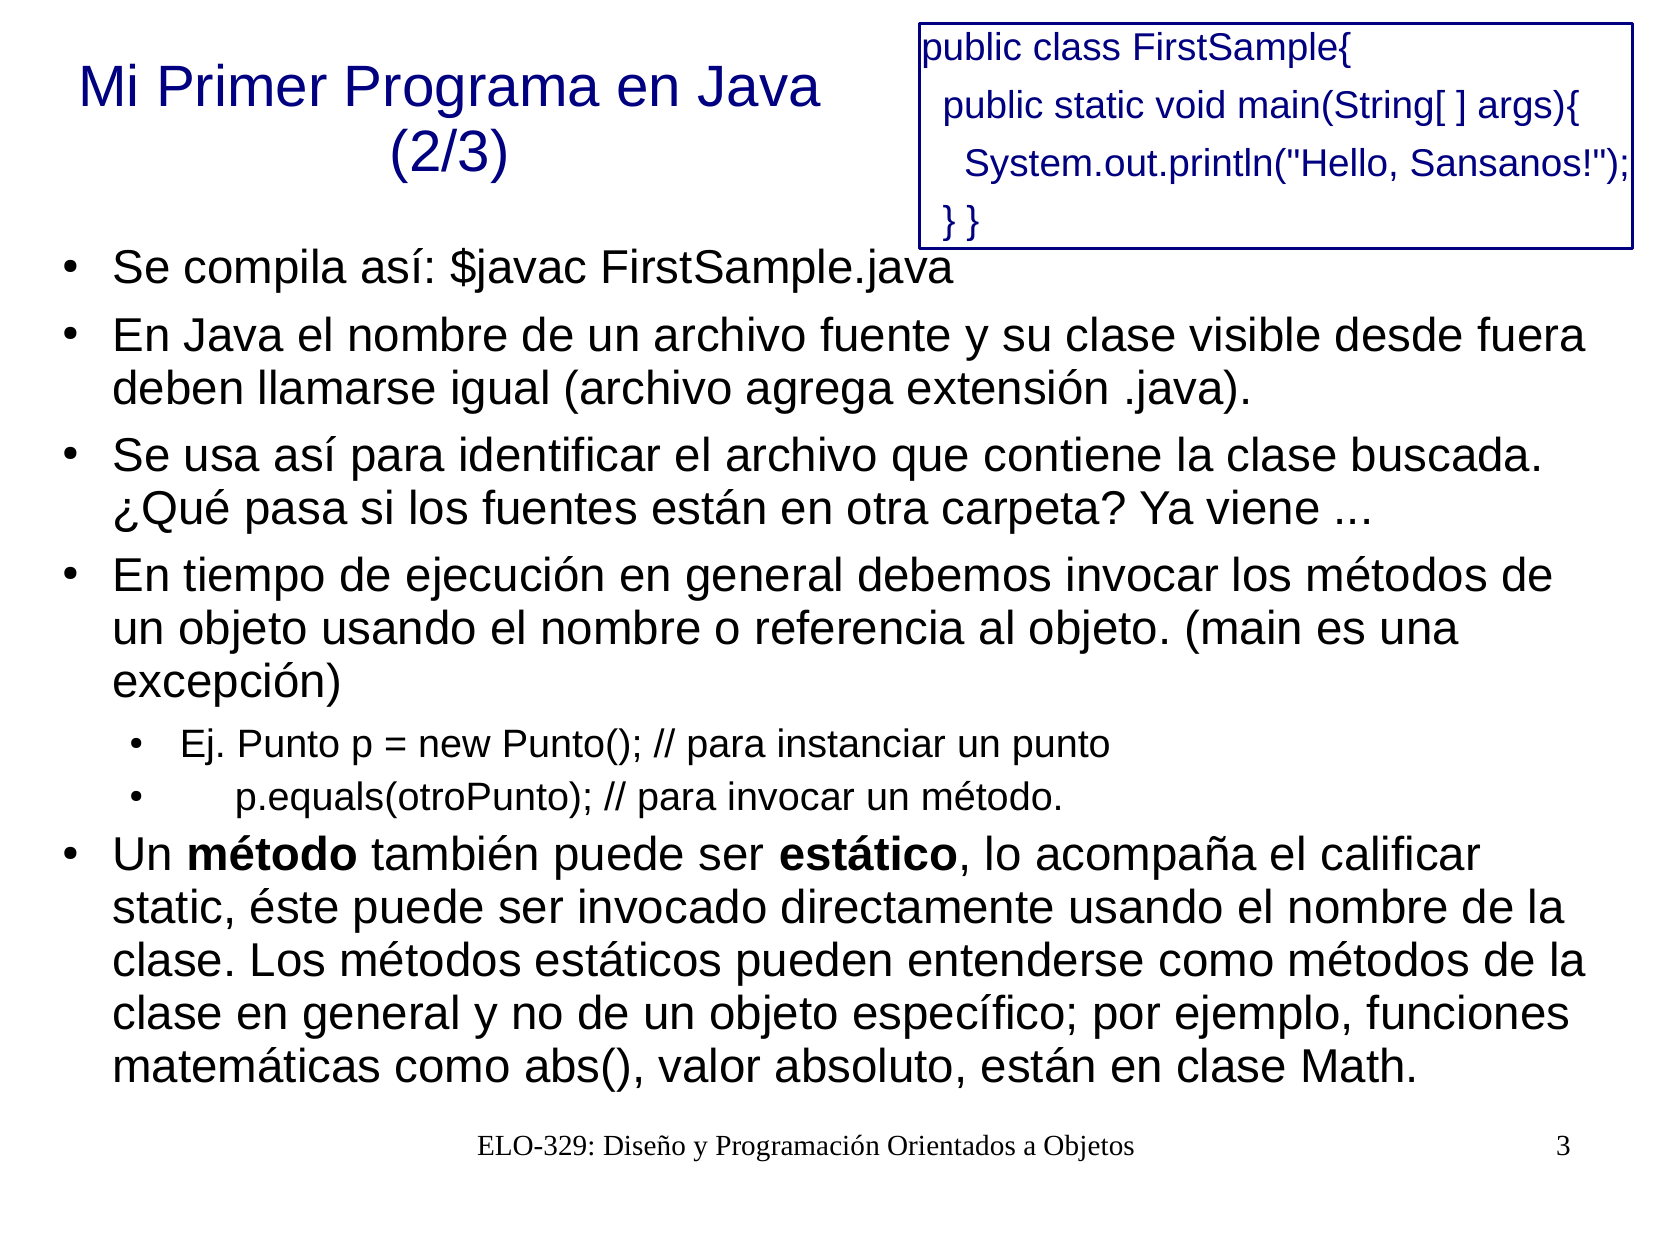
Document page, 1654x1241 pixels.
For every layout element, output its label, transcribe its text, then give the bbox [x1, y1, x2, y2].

list public class FirstSample{ public static void main(String[ ] args)‏{ System.out.println("Hello, Sansanos!"); } } [919, 23, 1633, 249]
title Mi Primer Programa en Java (2/3) [37, 45, 863, 192]
list Se compila así: $javac FirstSample.java En Java el nombre de un archivo fuente y su clase visible desde fuera deben llamarse igual (archivo agrega extensión .java). Se usa así para identificar el archivo que contiene la clase buscada. ¿Qué pasa si los fuentes están en otra carpeta? Ya viene ... En tiempo de ejecución en general debemos invocar los métodos de un objeto usando el nombre o referencia al objeto. (main es una excepción) Ej. Punto p = new Punto(); // para instanciar un punto p.equals(otroPunto); // para invocar un método. Un método también puede ser estático, lo acompaña el calificar static, éste puede ser invocado directamente usando el nombre de la clase. Los métodos estáticos pueden entenderse como métodos de la clase en general y no de un objeto específico; por ejemplo, funciones matemáticas como abs(), valor absoluto, están en clase Math. [45, 240, 1613, 1141]
